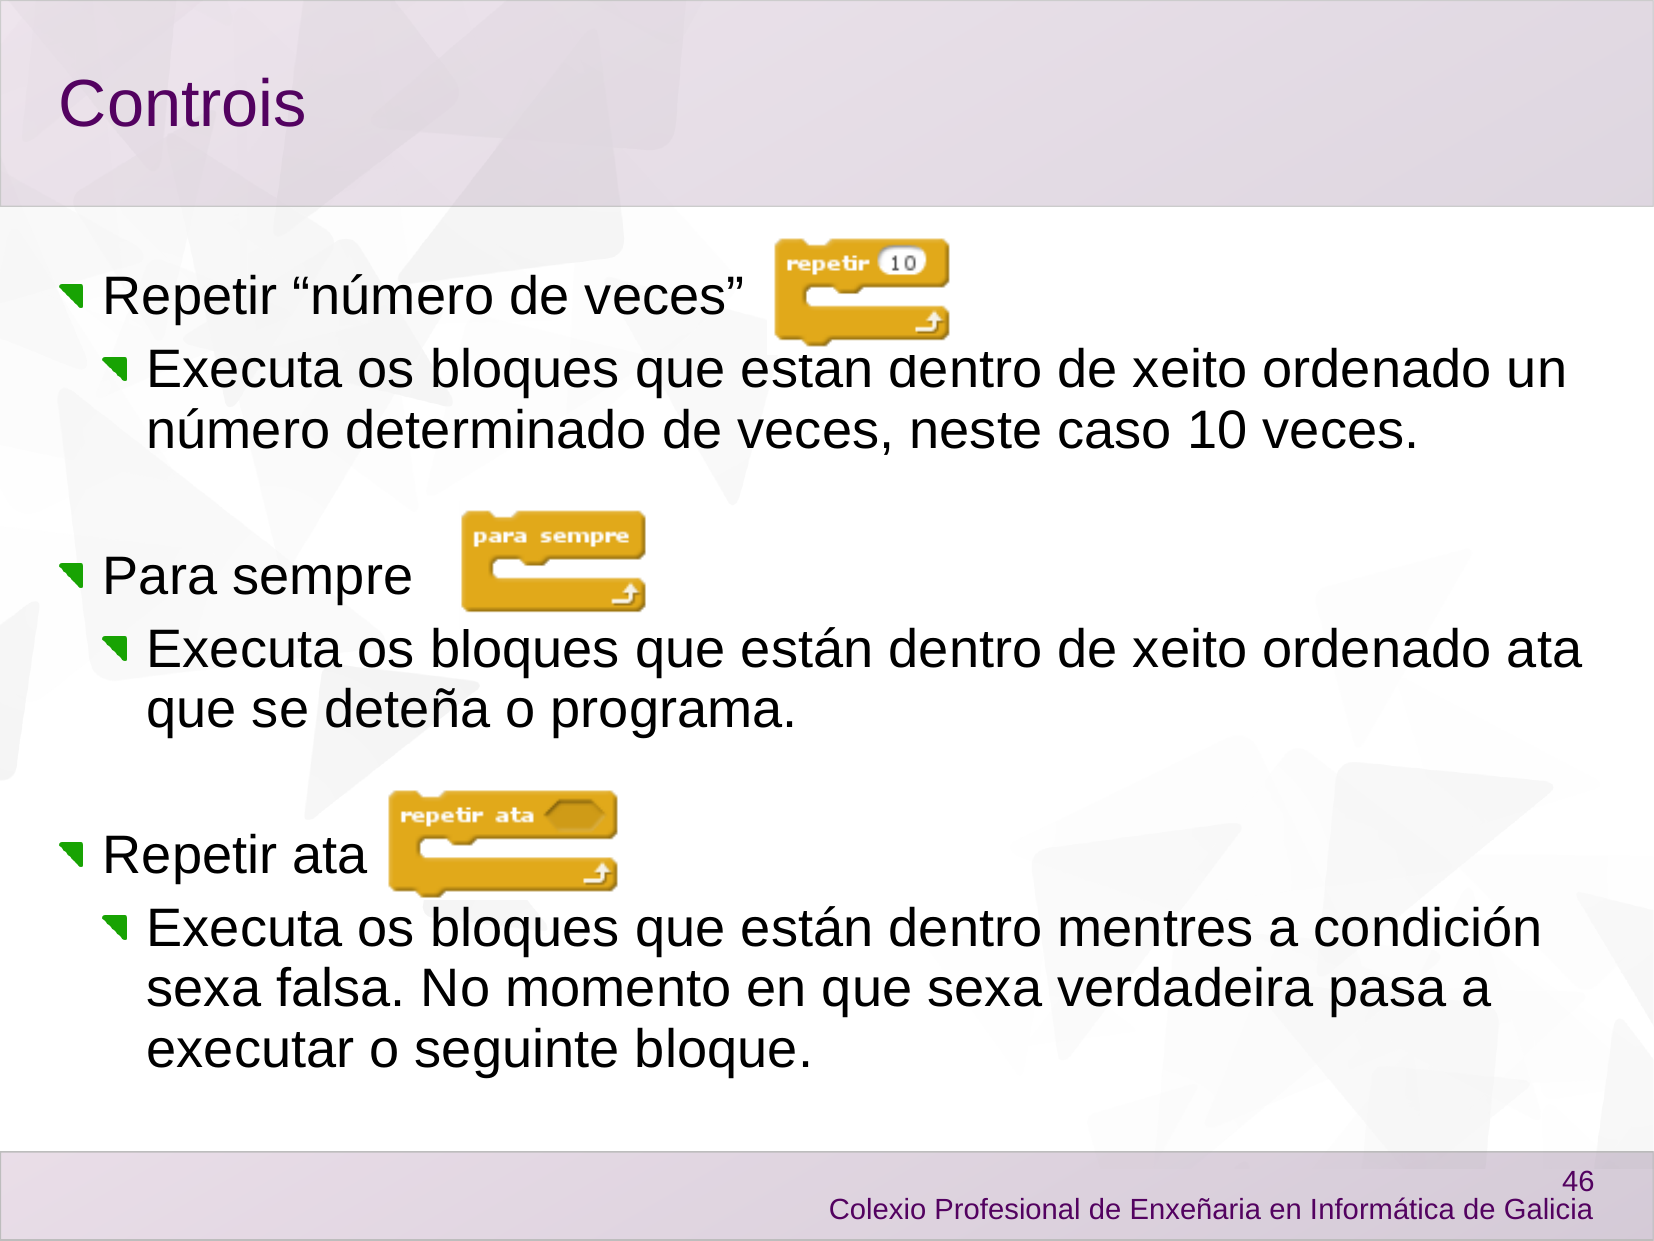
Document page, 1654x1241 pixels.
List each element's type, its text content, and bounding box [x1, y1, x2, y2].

picture [915, 548, 1654, 1169]
title Controis [59, 29, 1595, 178]
picture [458, 501, 650, 629]
picture [0, 0, 958, 931]
list Repetir “número de veces” Executa os bloques que estan dentro de xeito ordenado un número determinado de veces, neste caso 10 veces. Para sempre Executa os bloques que están dentro de xeito ordenado ata que se deteña o programa. Repetir ata Executa os bloques que están dentro mentres a condición sexa falsa. No momento en que sexa verdadeira pasa a executar o seguinte bloque. [59, 265, 1595, 1082]
